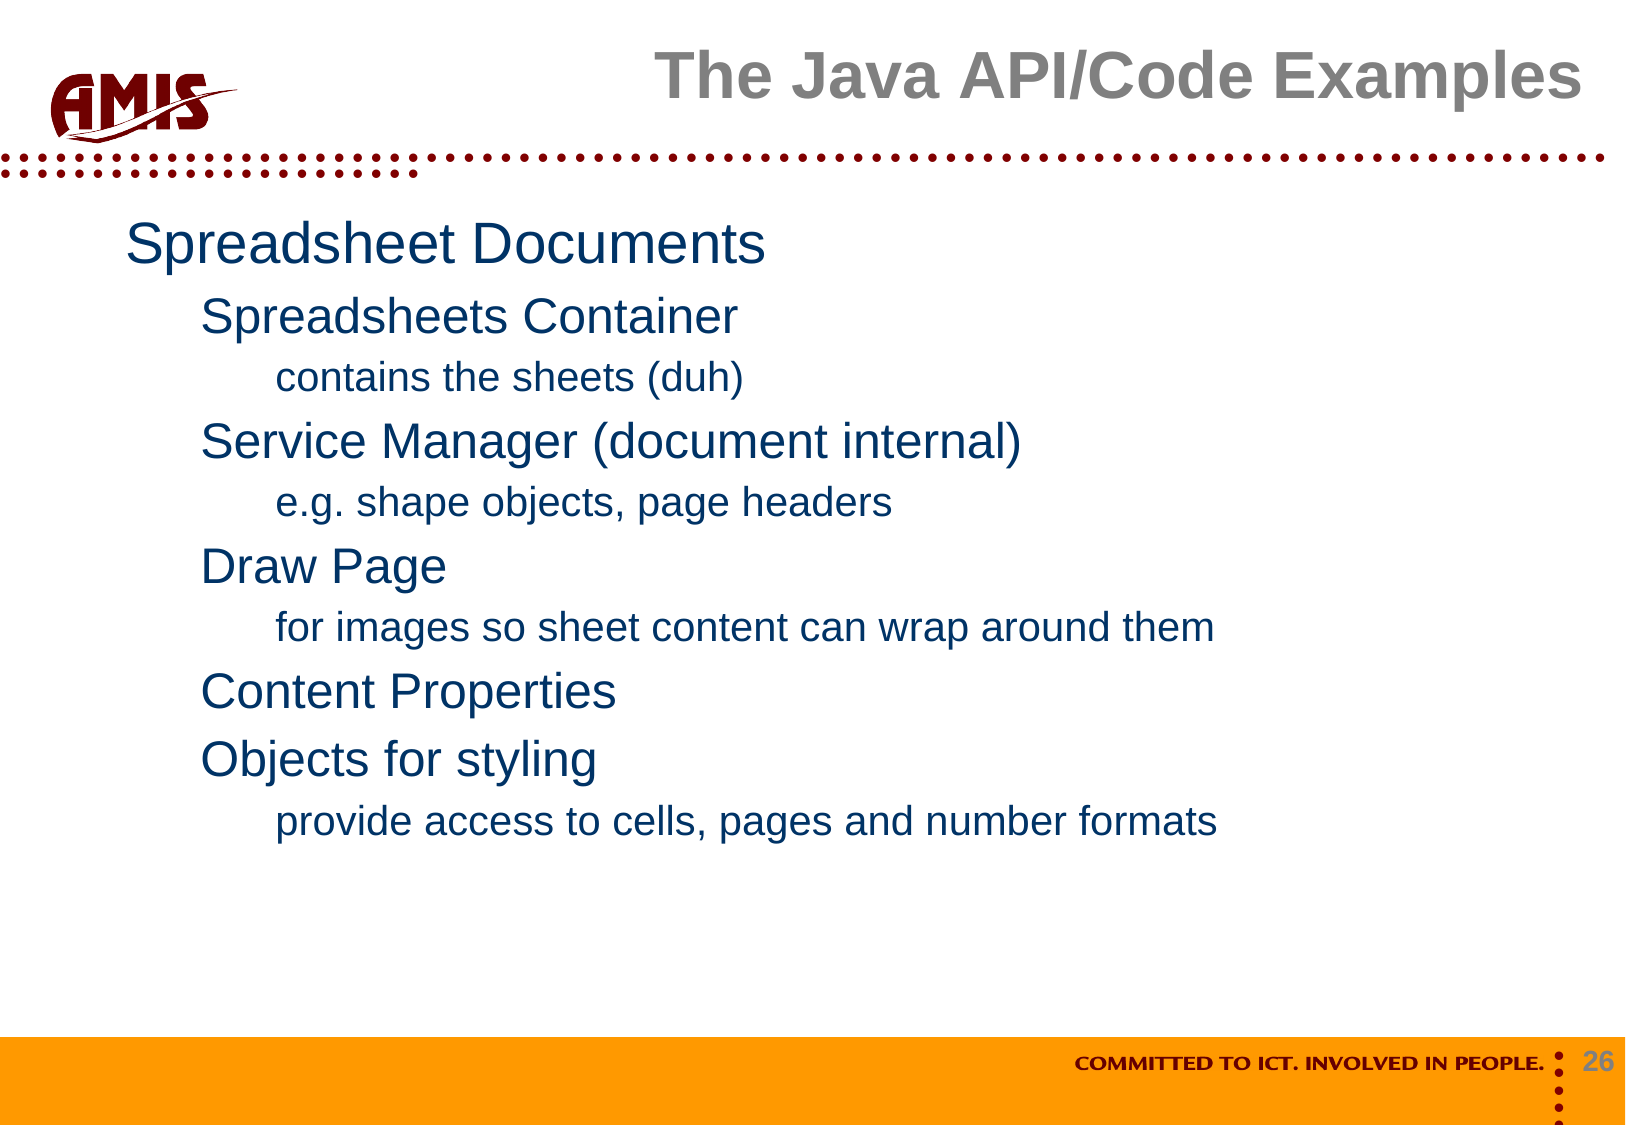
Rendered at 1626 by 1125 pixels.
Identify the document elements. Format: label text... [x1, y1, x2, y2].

list Spreadsheet Documents Spreadsheets Container contains the sheets (duh) Service Manager (document internal) e.g. shape objects, page headers Draw Page for images so sheet content can wrap around them Content Properties Objects for styling provide access to cells, pages and number formats [124, 210, 1500, 1061]
picture [50, 73, 238, 144]
picture [1074, 1055, 1544, 1071]
title The Java API/Code Examples [262, 27, 1585, 123]
